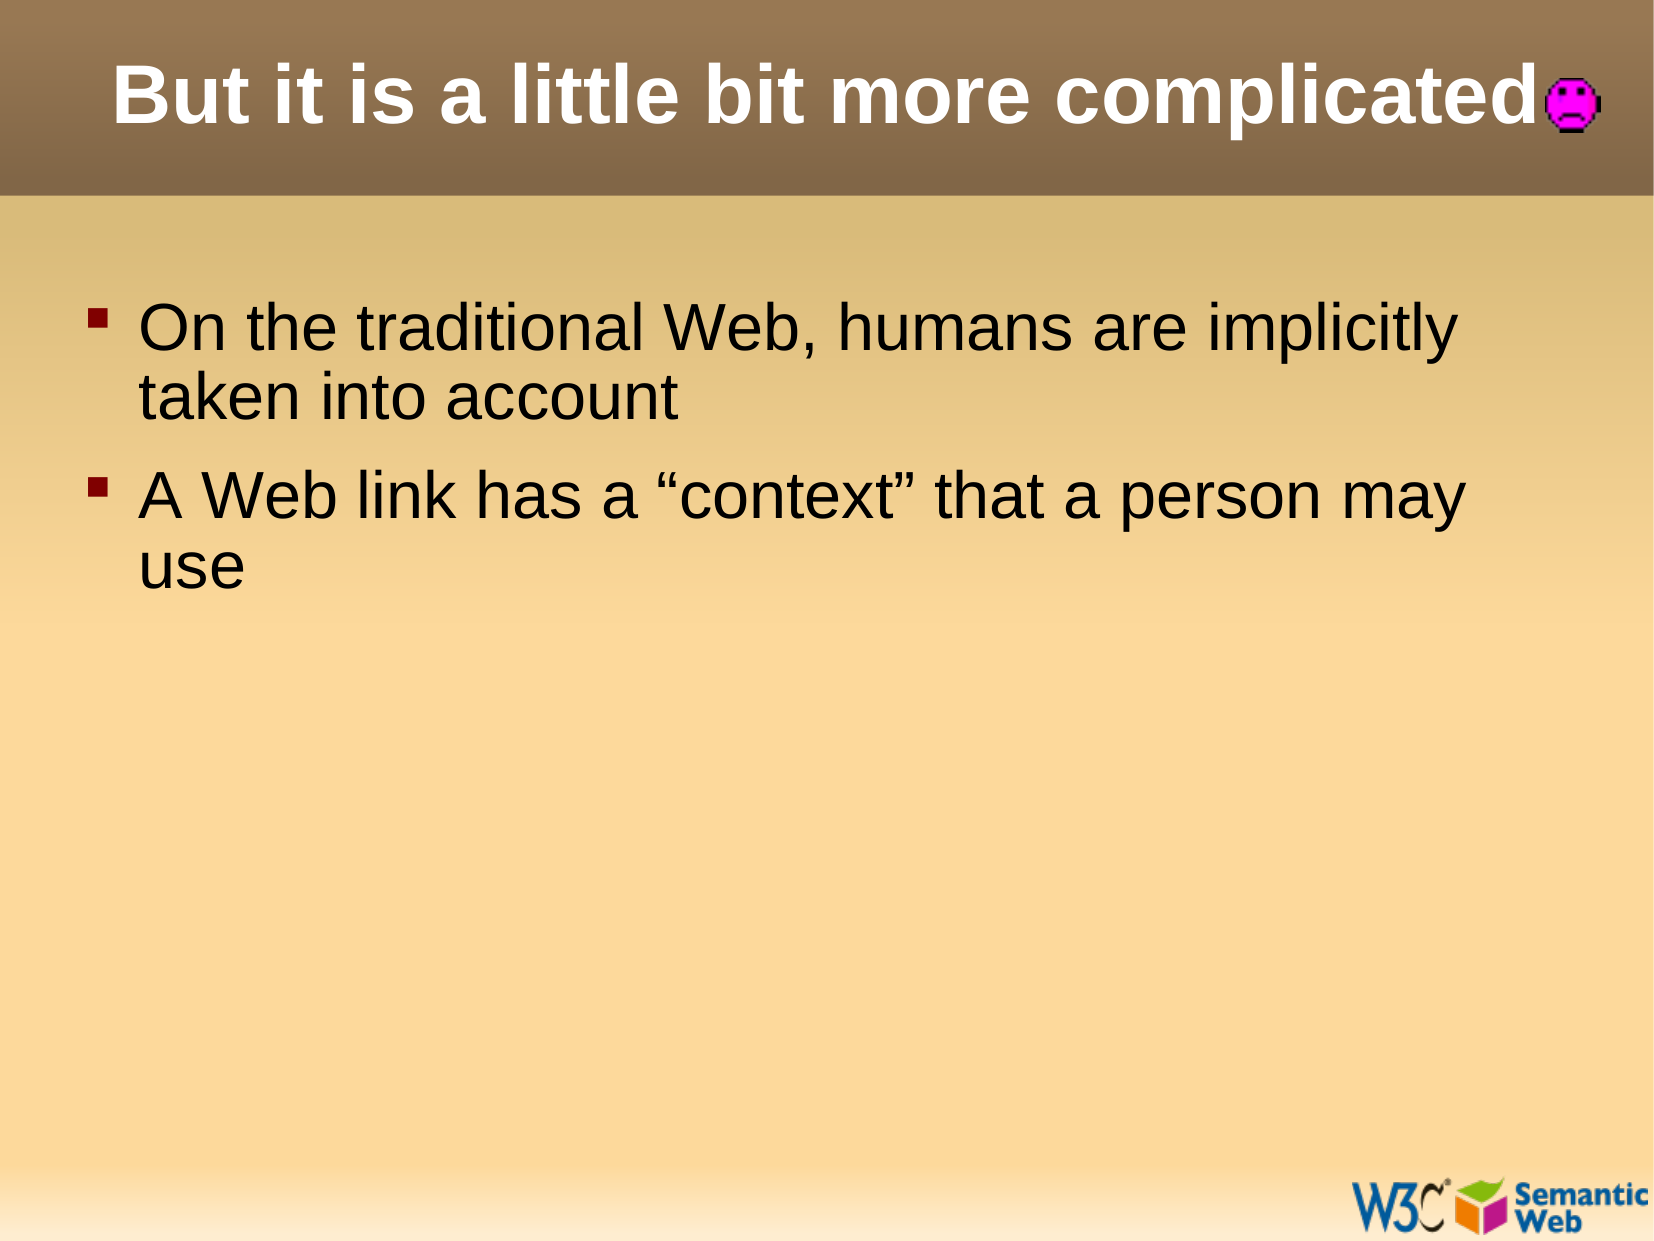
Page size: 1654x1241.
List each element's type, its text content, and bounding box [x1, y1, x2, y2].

title But it is a little bit more complicated [0, 0, 1654, 196]
list On the traditional Web, humans are implicitly taken into account A Web link has a “context” that a person may use [82, 290, 1571, 1109]
picture [0, 196, 1654, 1241]
picture [1545, 78, 1601, 133]
